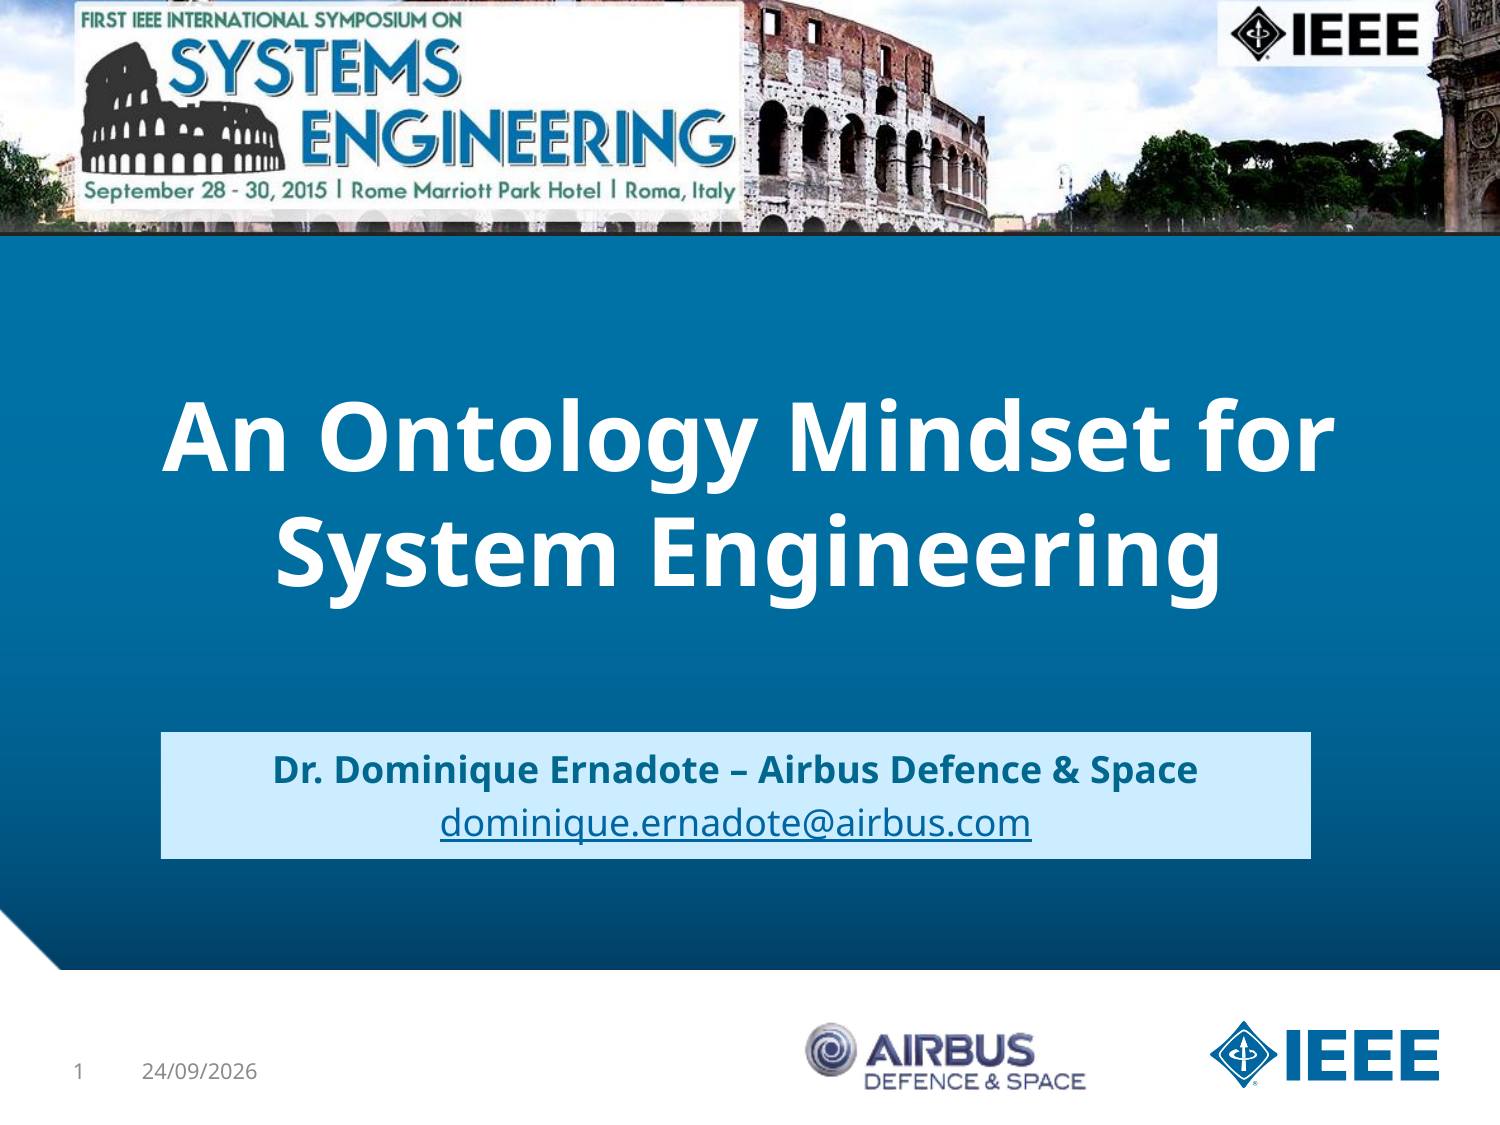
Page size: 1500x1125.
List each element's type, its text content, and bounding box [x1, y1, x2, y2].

title An Ontology Mindset for System Engineering [75, 396, 1425, 585]
text_box Dr. Dominique Ernadote – Airbus Defence & Space dominique.ernadote@airbus.com [160, 732, 1311, 859]
picture [0, 0, 1500, 235]
slide_number 24/03/2021 [141, 1042, 412, 1103]
slide_number <number> [72, 1042, 132, 1103]
picture [0, 909, 1500, 1125]
